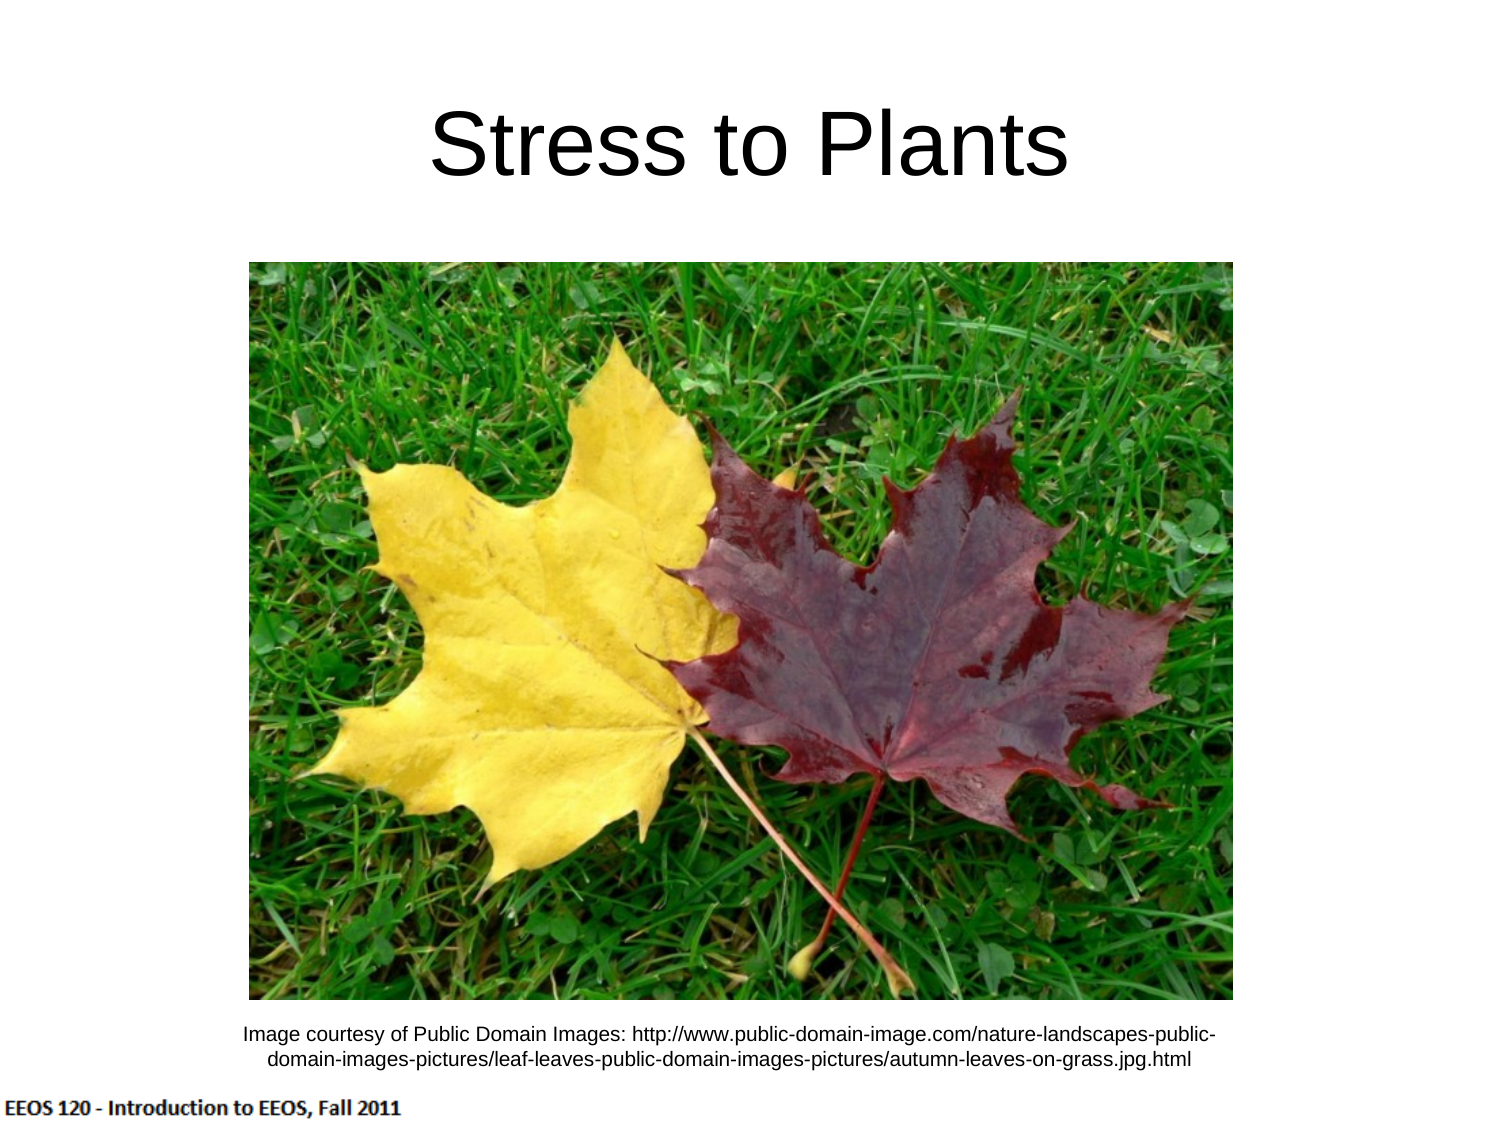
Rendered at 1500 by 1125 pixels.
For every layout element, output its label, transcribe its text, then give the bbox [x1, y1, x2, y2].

list [75, 262, 1426, 1006]
picture [249, 262, 1233, 1000]
text_box Image courtesy of Public Domain Images: http://www.public-domain-image.com/nature-landscapes-public-domain-images-pictures/leaf-leaves-public-domain-images-pictures/autumn-leaves-on-grass.jpg.html [200, 1012, 1259, 1078]
picture [0, 1090, 406, 1125]
title Stress to Plants [75, 45, 1426, 233]
